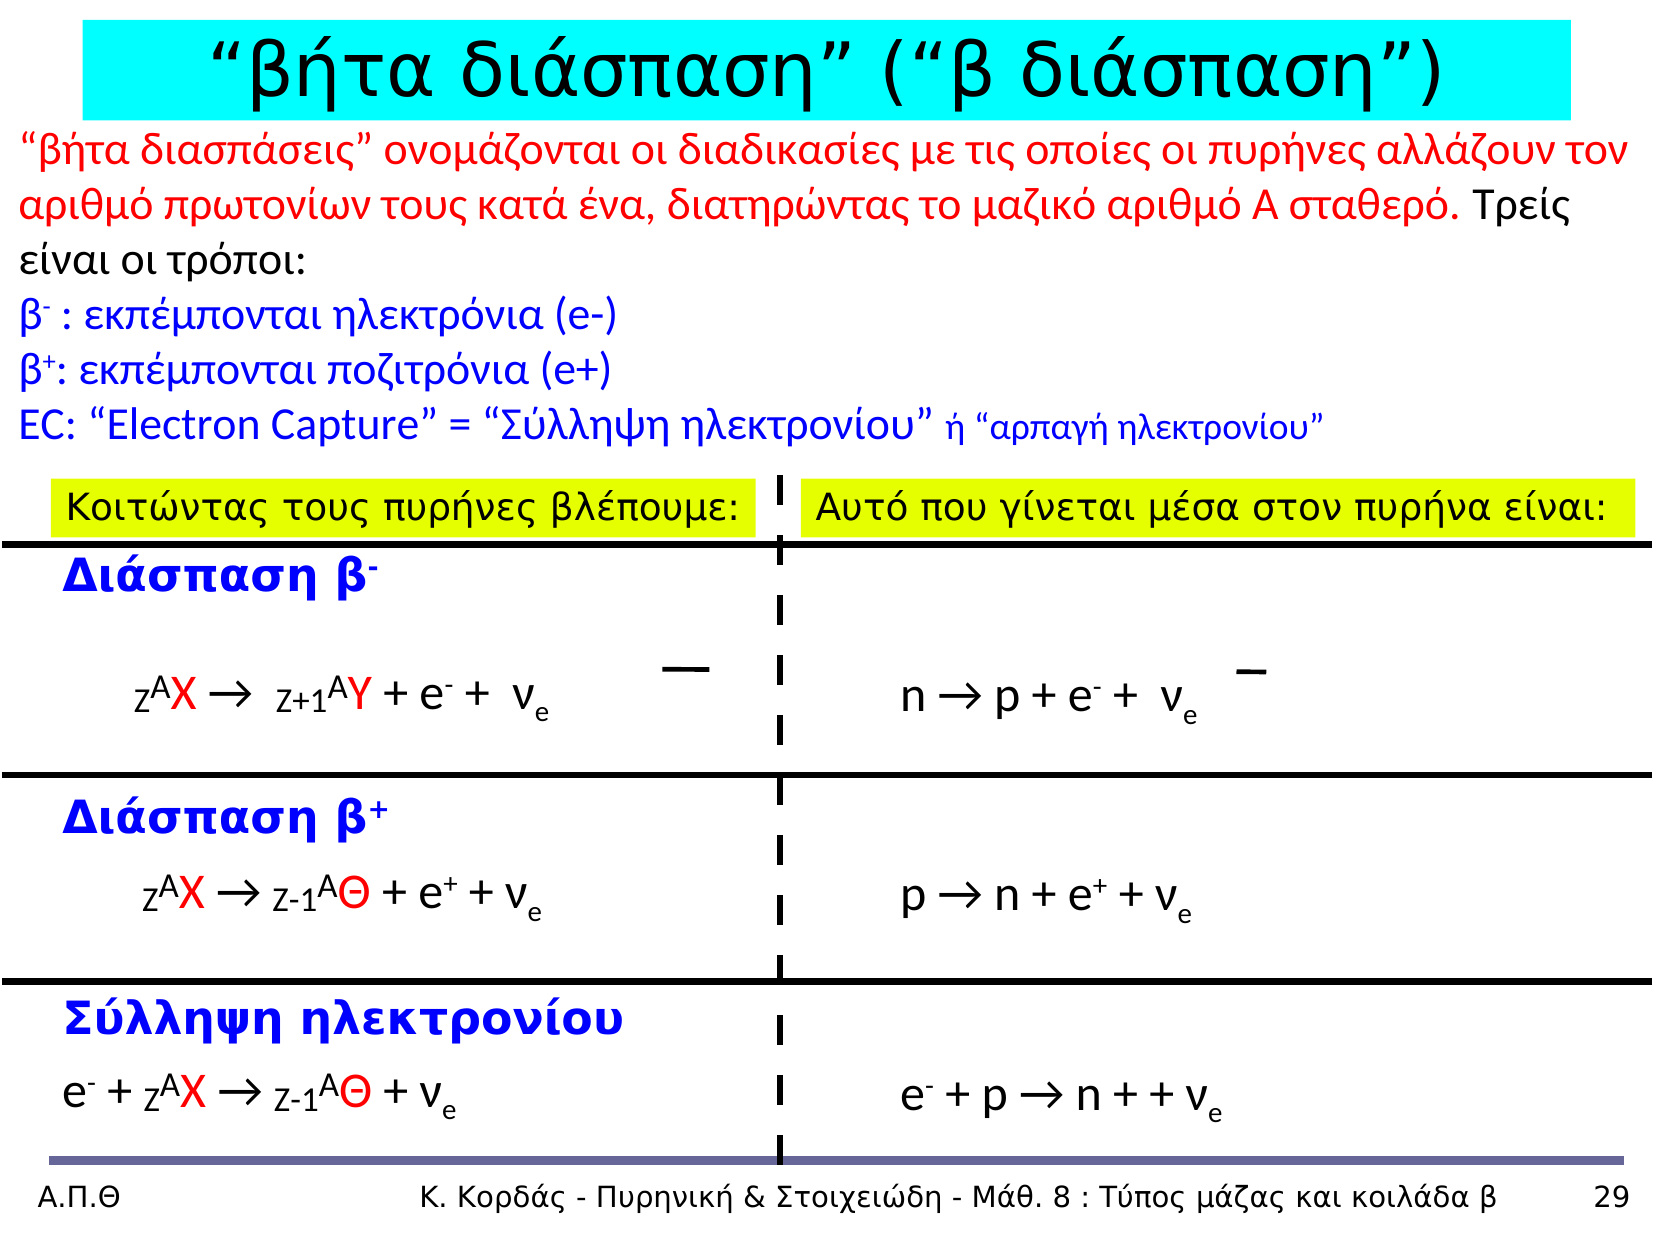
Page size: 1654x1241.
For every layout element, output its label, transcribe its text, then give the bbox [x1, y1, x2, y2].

text_box “βήτα διασπάσεις” ονομάζονται οι διαδικασίες με τις οποίες οι πυρήνες αλλάζουν τον αριθμό πρωτονίων τους κατά ένα, διατηρώντας το μαζικό αριθμό Α σταθερό. Τρείς είναι οι τρόποι: β- : εκπέμπονται ηλεκτρόνια (e-) β+: εκπέμπονται ποζιτρόνια (e+) EC: “Electron Capture” = “Σύλληψη ηλεκτρονίου” ή “αρπαγή ηλεκτρονίου” [3, 110, 1654, 457]
text_box ΖΑΧ → Ζ+1ΑΥ + e- + νe ΖΑΧ → Ζ-1ΑΘ + e+ + νe e- + ΖΑΧ → Ζ-1ΑΘ + νe [47, 778, 873, 978]
title “βήτα διάσπαση” (“β διάσπαση”) [82, 19, 1571, 110]
text_box Αυτό που γίνεται μέσα στον πυρήνα είναι: [800, 478, 1636, 538]
text_box n → p + e- + νe p → n + e+ + νe e- + p → n + + νe [885, 654, 1407, 772]
text_box Διάσπαση β- [47, 548, 423, 612]
text_box n → p + e- + νe p → n + e+ + νe e- + p → n + + νe [885, 985, 1407, 1236]
text_box Κοιτώντας τους πυρήνες βλέπουμε: [50, 478, 756, 538]
text_box ΖΑΧ → Ζ+1ΑΥ + e- + νe ΖΑΧ → Ζ-1ΑΘ + e+ + νe e- + ΖΑΧ → Ζ-1ΑΘ + νe [47, 985, 873, 1234]
text_box ΖΑΧ → Ζ+1ΑΥ + e- + νe ΖΑΧ → Ζ-1ΑΘ + e+ + νe e- + ΖΑΧ → Ζ-1ΑΘ + νe [47, 651, 873, 772]
text_box n → p + e- + νe p → n + e+ + νe e- + p → n + + νe [885, 778, 1407, 978]
